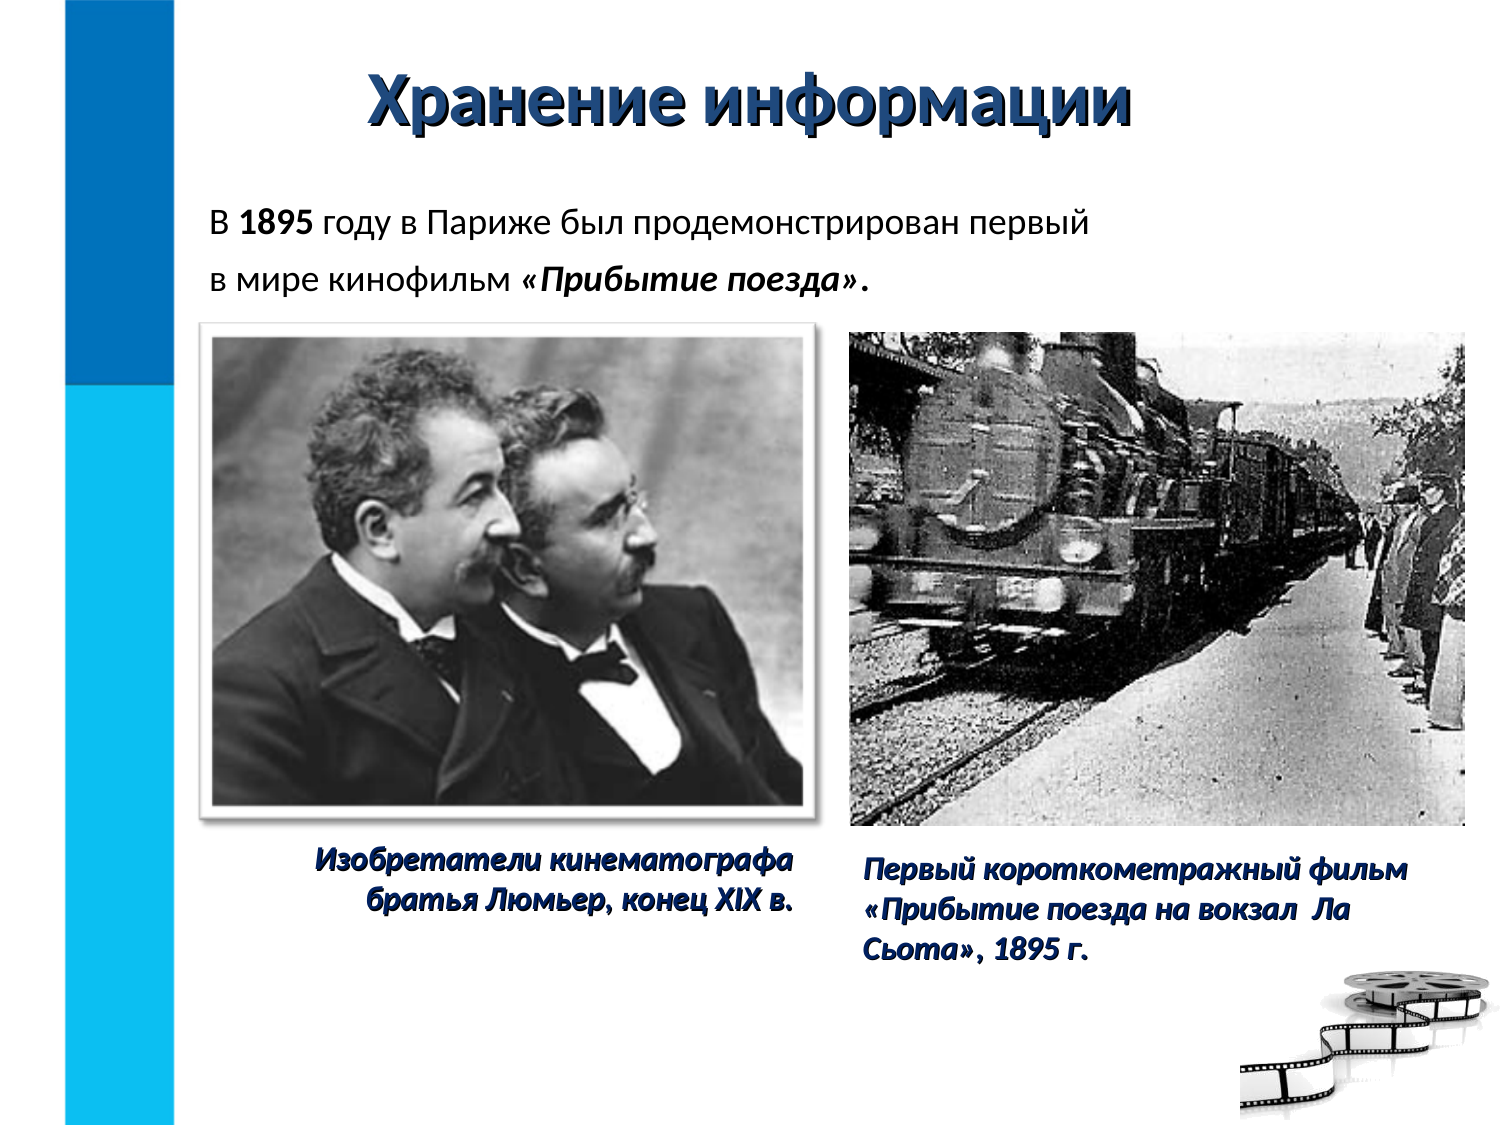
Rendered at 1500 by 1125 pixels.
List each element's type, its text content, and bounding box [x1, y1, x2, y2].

title Хранение информации [75, 0, 1426, 188]
text_box Изобретатели кинематографа братья Люмьер, конец XIX в. [271, 828, 809, 925]
text_box Первый короткометражный фильм «Прибытие поезда на вокзал Ла Сьота», 1895 г. [847, 838, 1477, 974]
list В 1895 году в Париже был продемонстрирован первый в мире кинофильм «Прибытие поезда». [194, 189, 1300, 343]
picture [0, 0, 1500, 1125]
